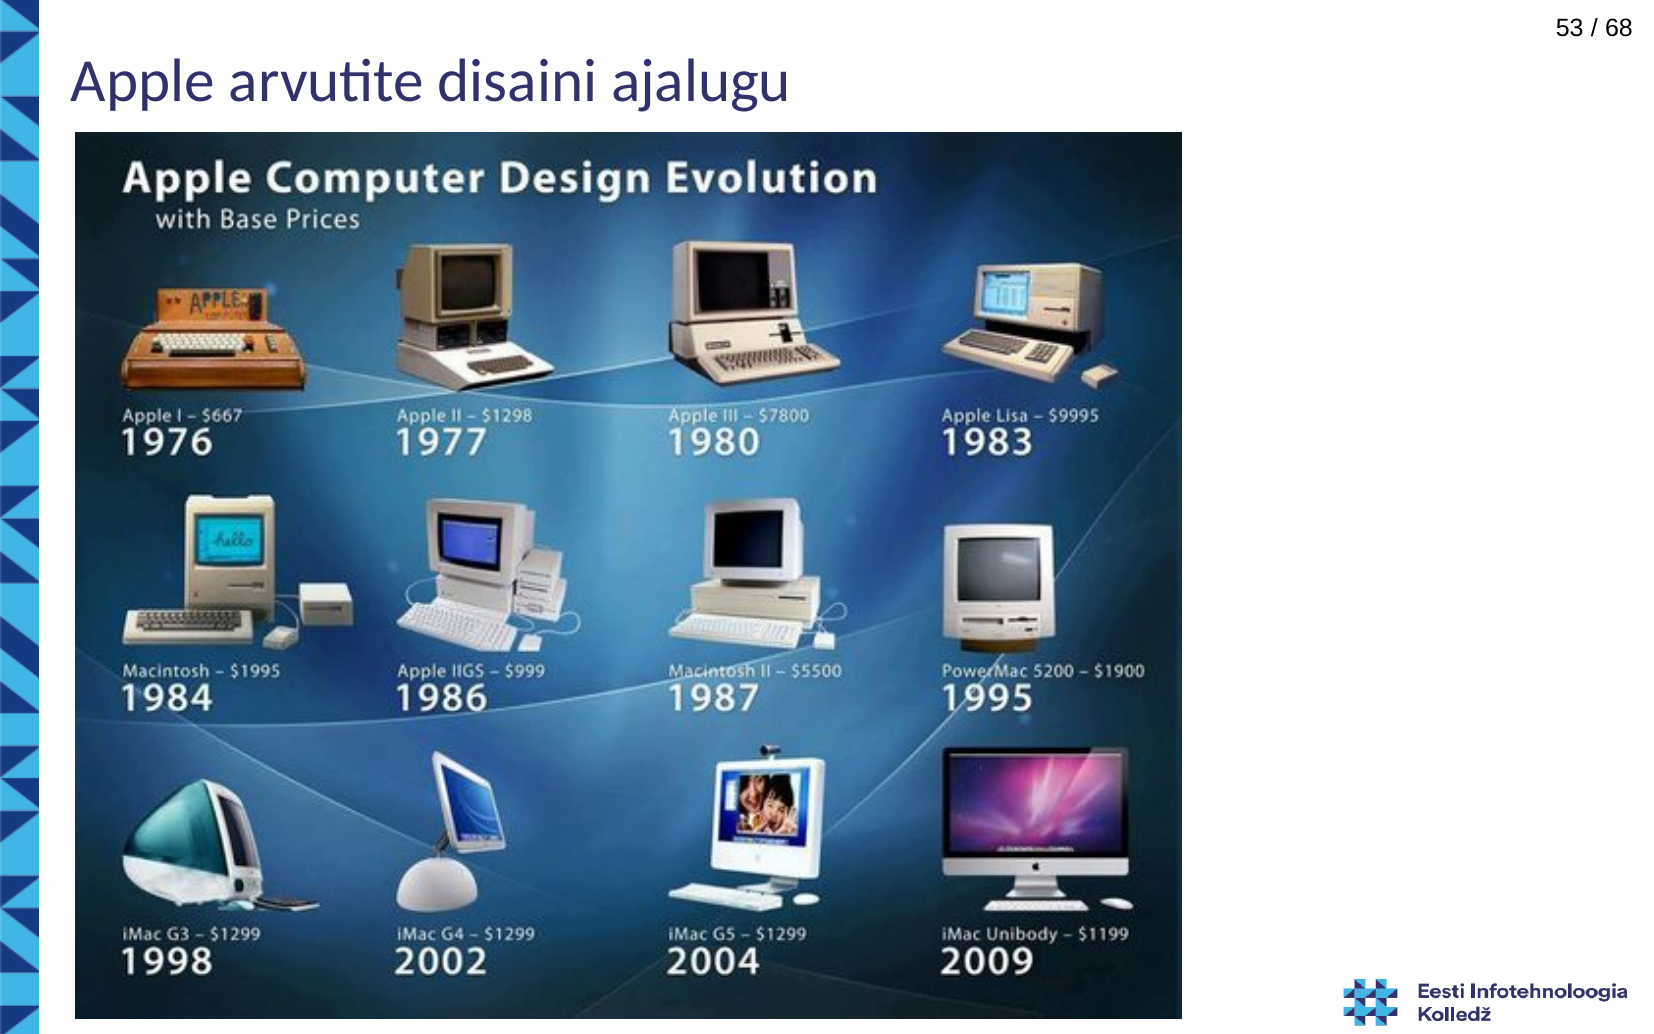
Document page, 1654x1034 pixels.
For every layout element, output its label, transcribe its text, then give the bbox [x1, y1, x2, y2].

title Apple arvutite disaini ajalugu [70, 41, 1630, 130]
picture [75, 132, 1182, 1019]
